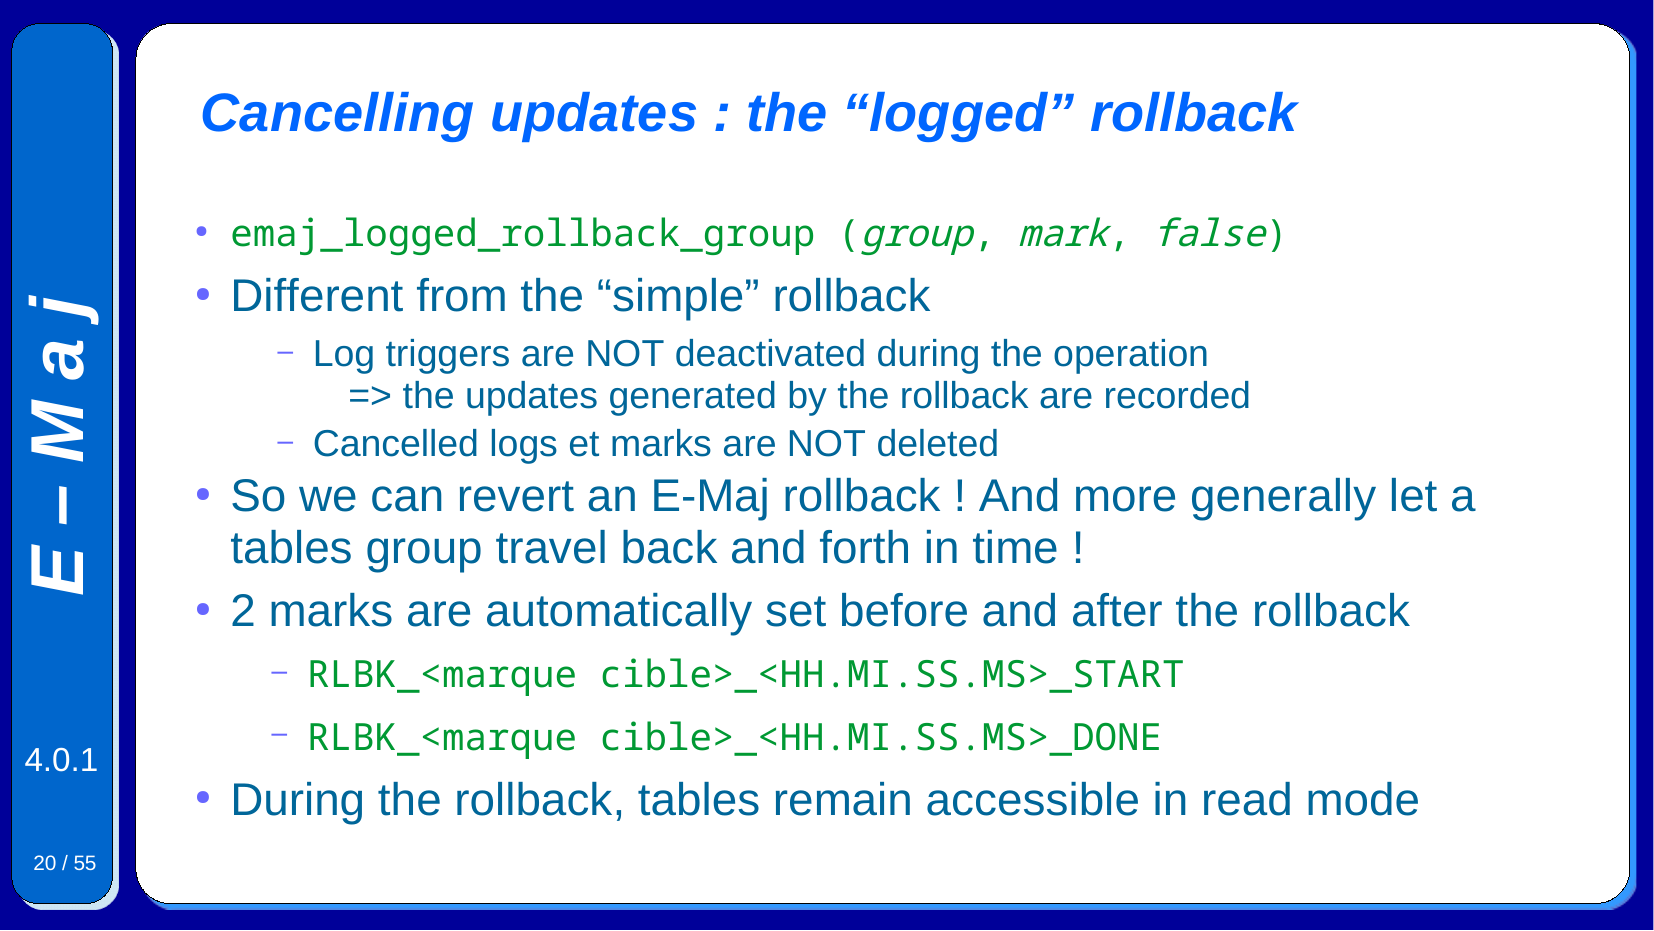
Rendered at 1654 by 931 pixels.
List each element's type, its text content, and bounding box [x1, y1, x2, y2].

list emaj_logged_rollback_group (group, mark, false) Different from the “simple” rollback Log triggers are NOT deactivated during the operation => the updates generated by the rollback are recorded Cancelled logs et marks are NOT deleted So we can revert an E-Maj rollback ! And more generally let a tables group travel back and forth in time ! 2 marks are automatically set before and after the rollback RLBK_<marque cible>_<HH.MI.SS.MS>_START RLBK_<marque cible>_<HH.MI.SS.MS>_DONE During the rollback, tables remain accessible in read mode [177, 206, 1587, 827]
title Cancelling updates : the “logged” rollback [200, 34, 1575, 191]
